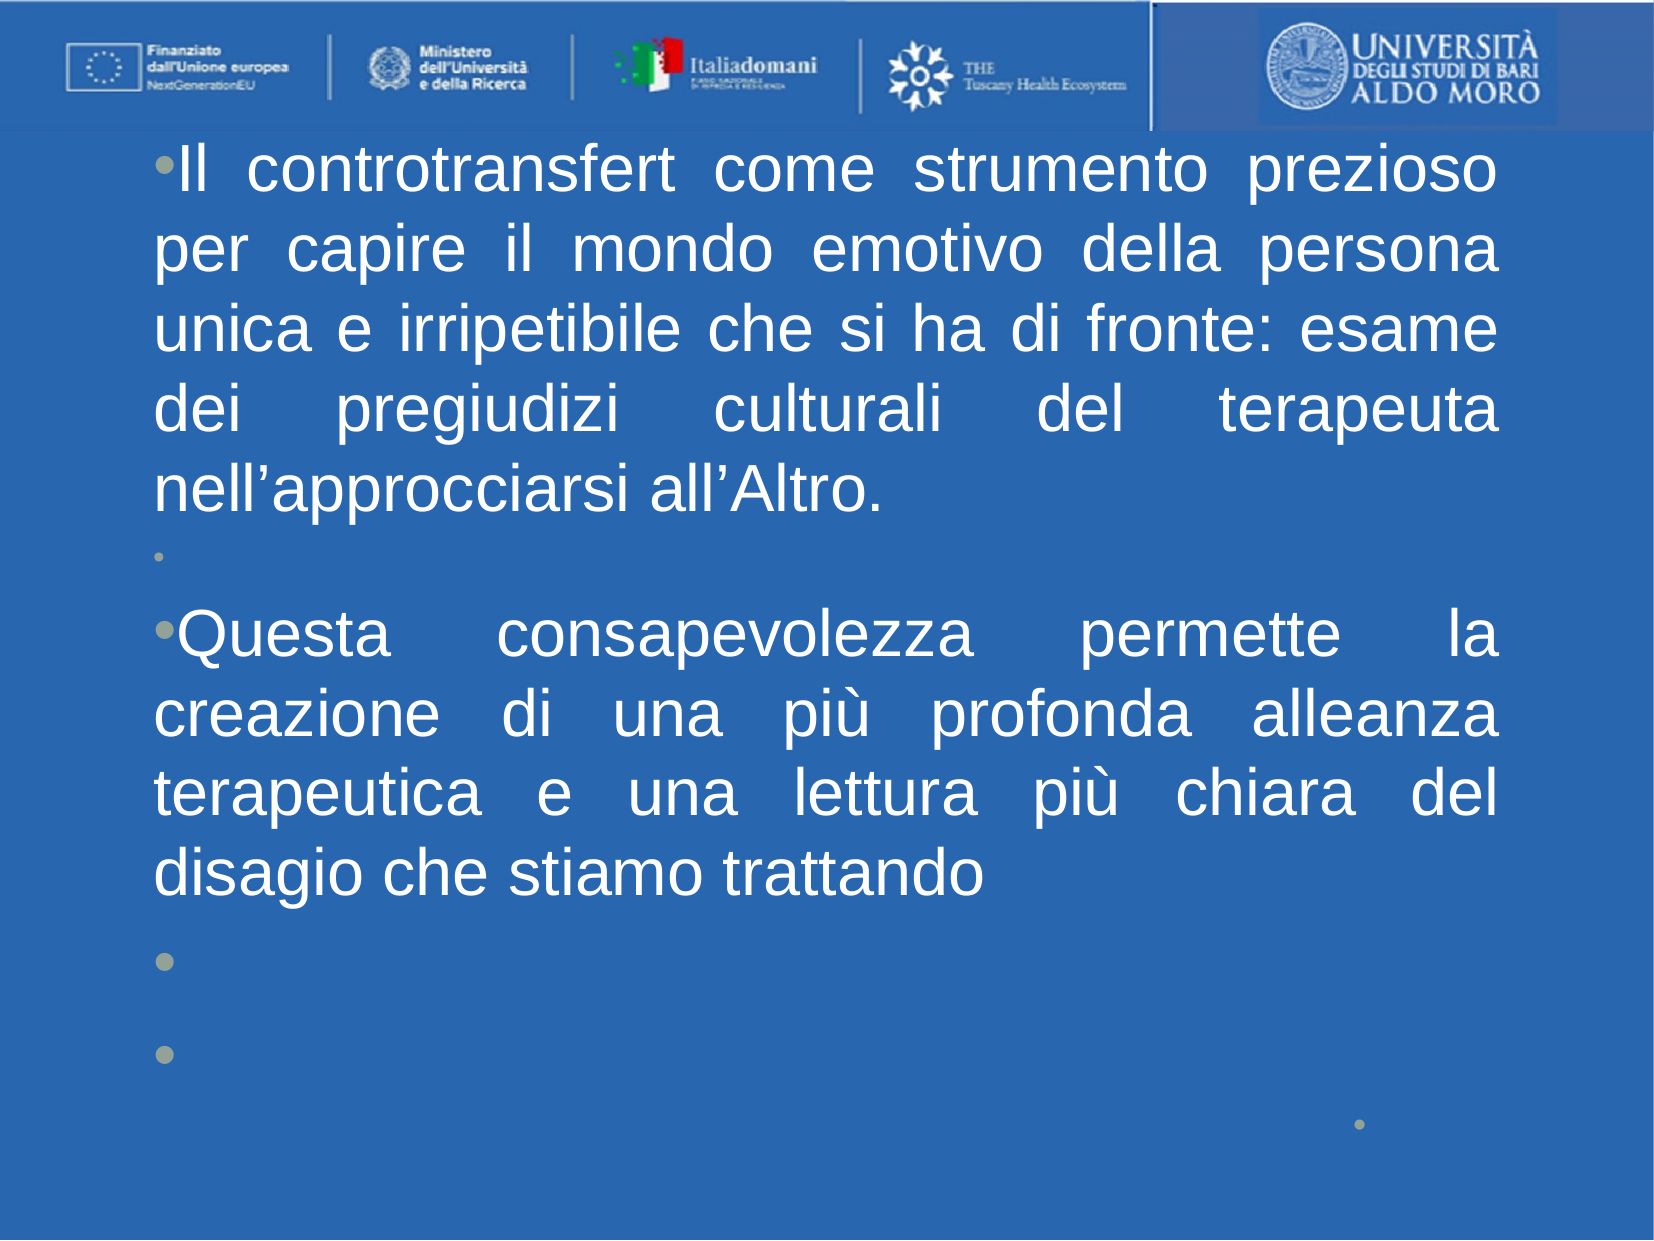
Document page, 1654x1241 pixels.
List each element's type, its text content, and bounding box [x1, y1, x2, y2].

subtitle Il controtransfert come strumento prezioso per capire il mondo emotivo della persona unica e irripetibile che si ha di fronte: esame dei pregiudizi culturali del terapeuta nell’approcciarsi all’Altro. Questa consapevolezza permette la creazione di una più profonda alleanza terapeutica e una lettura più chiara del disagio che stiamo trattando info@etnopsi.it [138, 132, 1516, 731]
picture [0, 0, 1654, 132]
